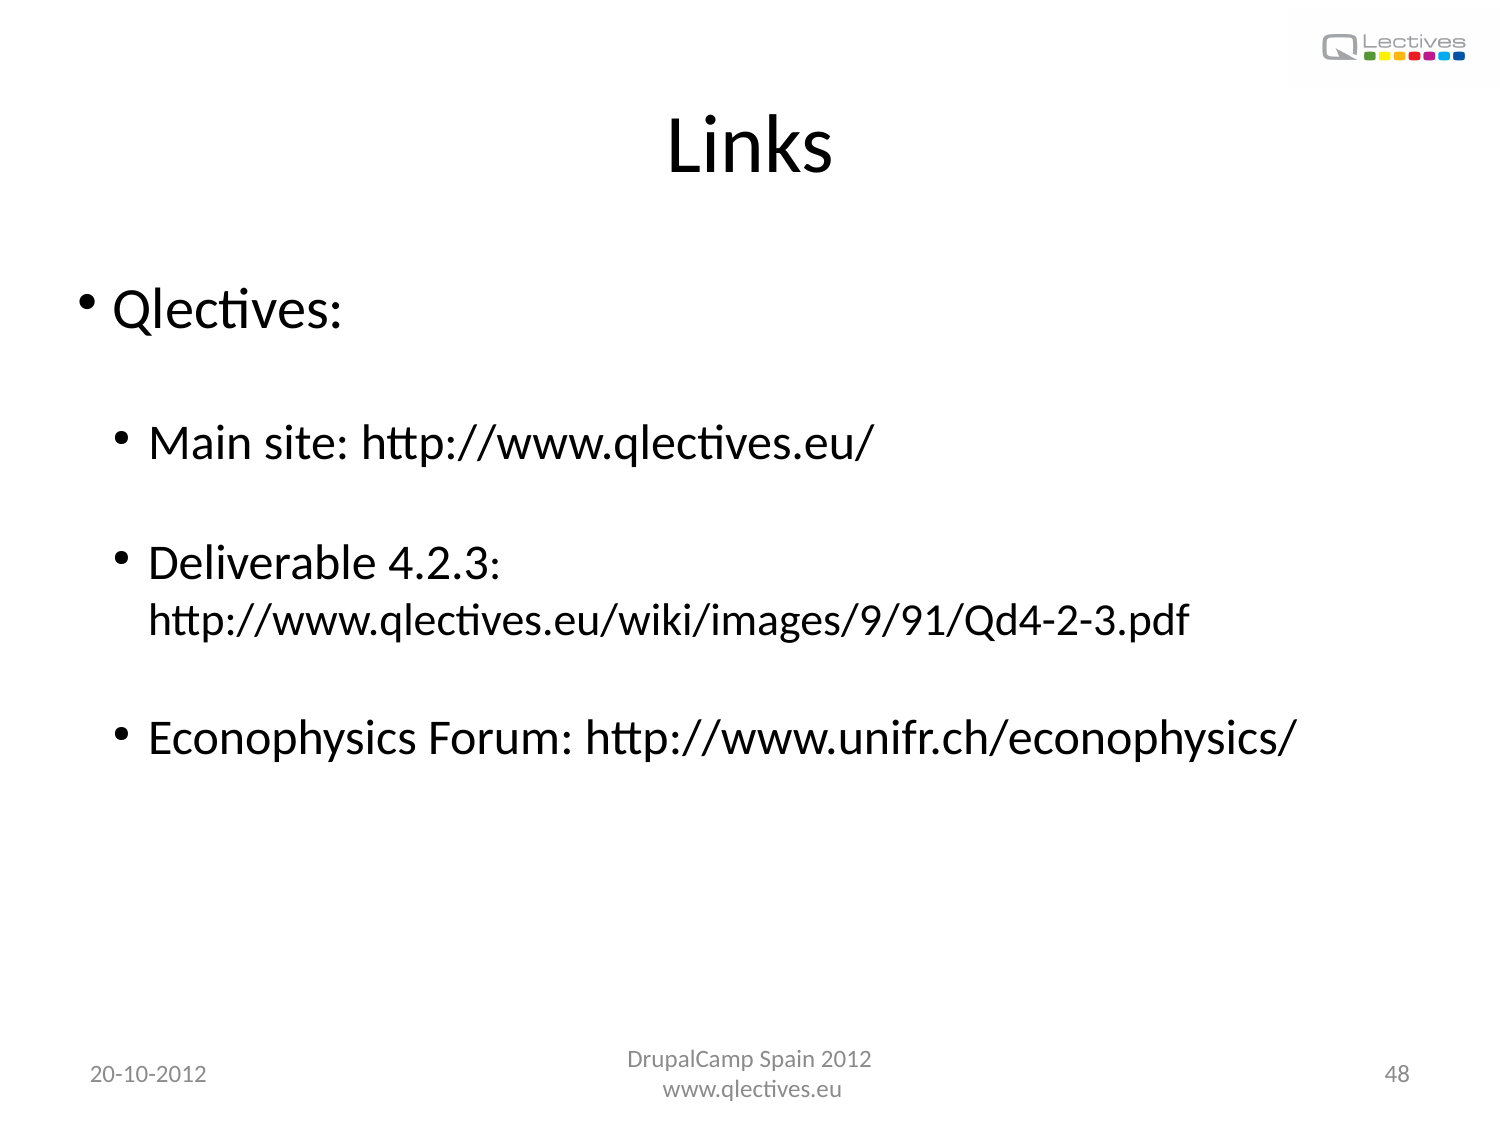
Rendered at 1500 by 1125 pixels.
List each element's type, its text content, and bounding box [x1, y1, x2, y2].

text_box Qlectives: Main site: http://www.qlectives.eu/ Deliverable 4.2.3:http://www.qlectives.eu/wiki/images/9/91/Qd4-2-3.pdf Econophysics Forum: http://www.unifr.ch/econophysics/ [62, 262, 1425, 1005]
text_box <number> [1074, 1042, 1425, 1103]
text_box 20-10-2012 [74, 1042, 425, 1103]
text_box DrupalCamp Spain 2012 www.qlectives.eu [512, 1042, 988, 1103]
picture [1288, 9, 1500, 90]
text_box Links [75, 45, 1425, 233]
